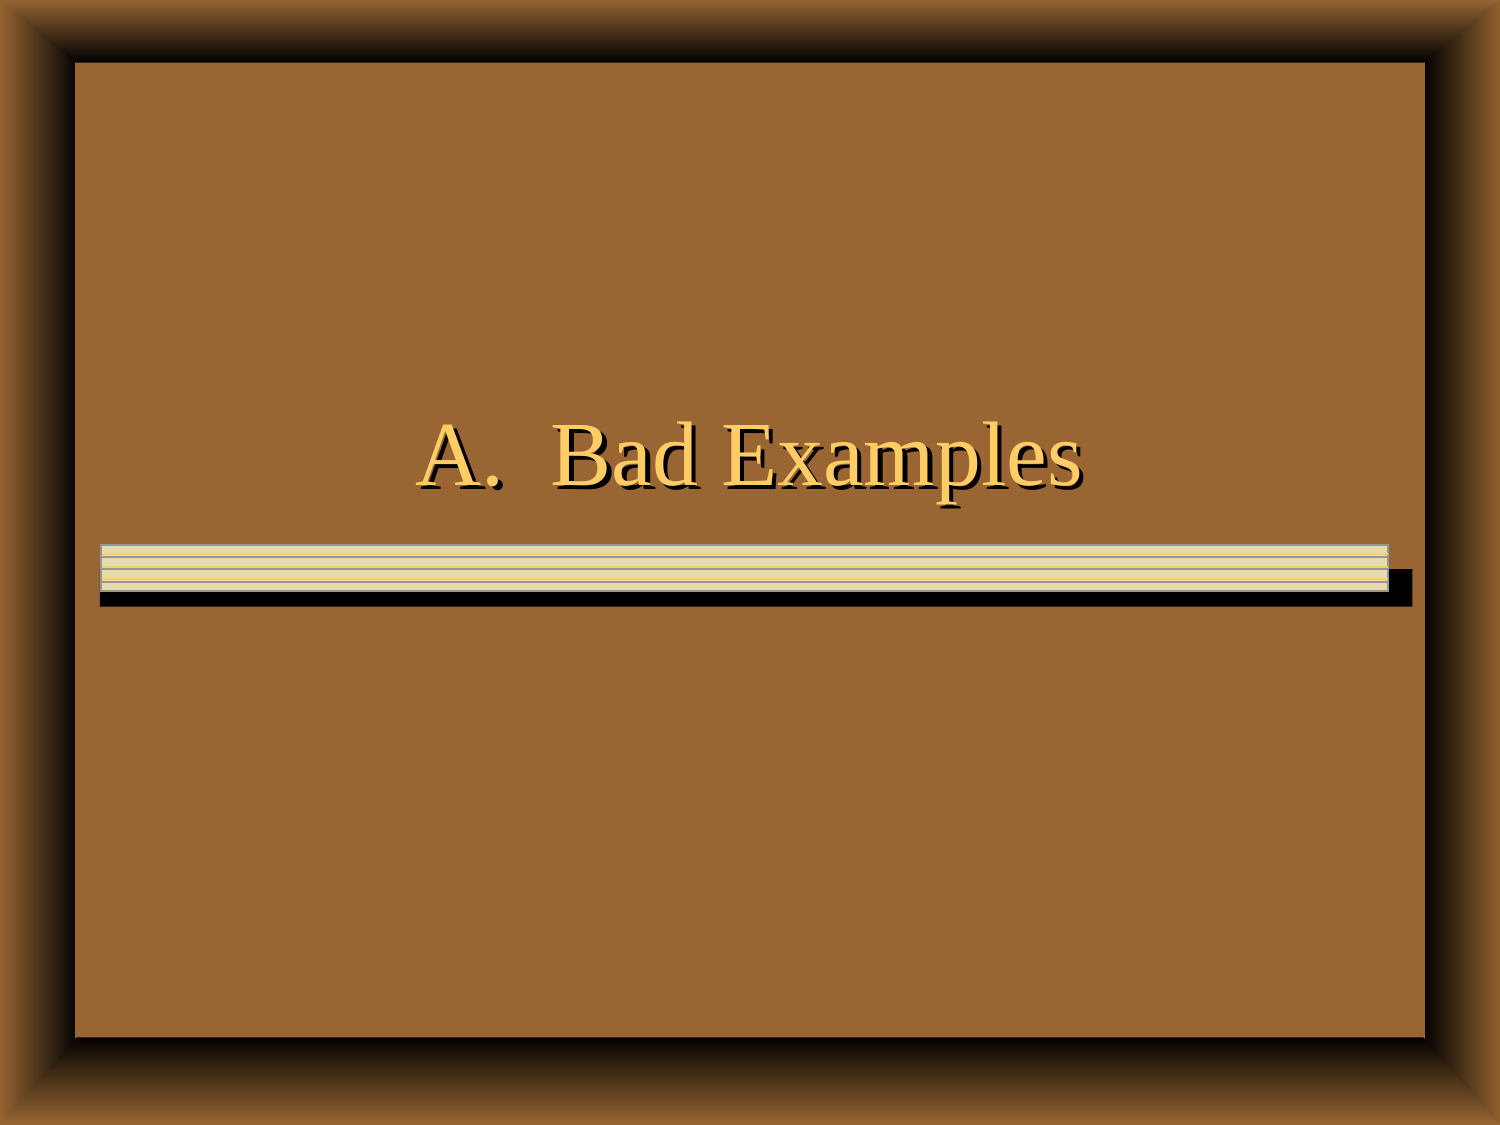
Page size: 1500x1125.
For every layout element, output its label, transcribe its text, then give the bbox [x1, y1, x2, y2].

title A. Bad Examples [112, 324, 1388, 513]
